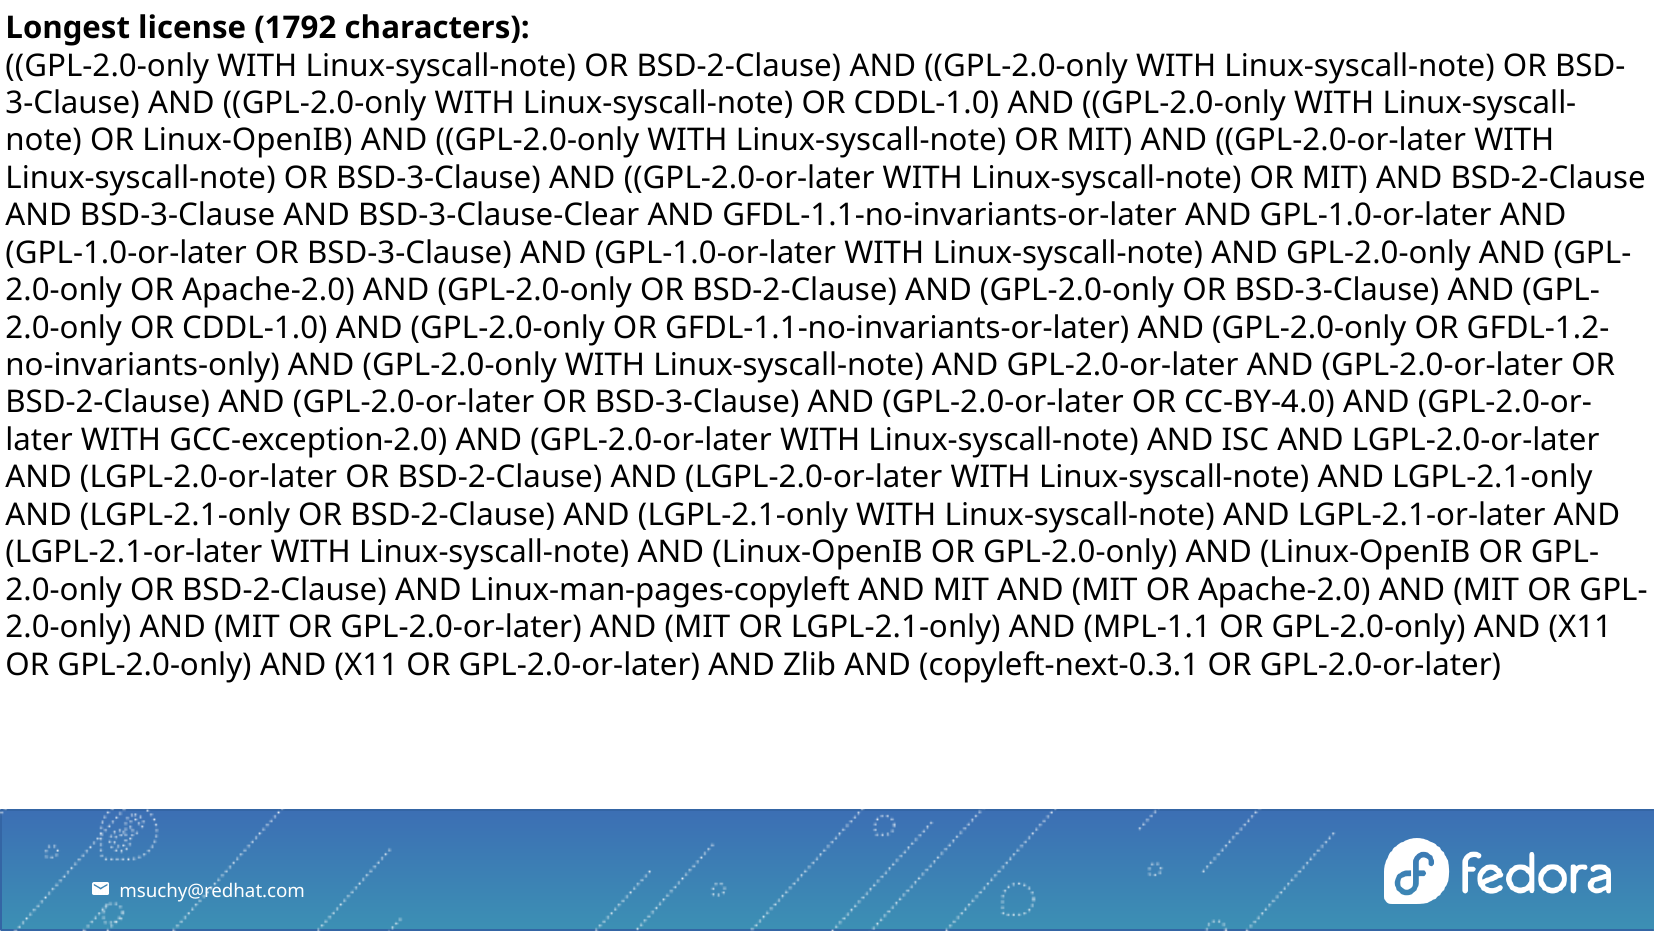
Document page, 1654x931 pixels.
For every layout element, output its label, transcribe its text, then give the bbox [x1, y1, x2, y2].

text_box Longest license (1792 characters): ((GPL-2.0-only WITH Linux-syscall-note) OR BSD-2-Clause) AND ((GPL-2.0-only WITH Linux-syscall-note) OR BSD-3-Clause) AND ((GPL-2.0-only WITH Linux-syscall-note) OR CDDL-1.0) AND ((GPL-2.0-only WITH Linux-syscall-note) OR Linux-OpenIB) AND ((GPL-2.0-only WITH Linux-syscall-note) OR MIT) AND ((GPL-2.0-or-later WITH Linux-syscall-note) OR BSD-3-Clause) AND ((GPL-2.0-or-later WITH Linux-syscall-note) OR MIT) AND BSD-2-Clause AND BSD-3-Clause AND BSD-3-Clause-Clear AND GFDL-1.1-no-invariants-or-later AND GPL-1.0-or-later AND (GPL-1.0-or-later OR BSD-3-Clause) AND (GPL-1.0-or-later WITH Linux-syscall-note) AND GPL-2.0-only AND (GPL-2.0-only OR Apache-2.0) AND (GPL-2.0-only OR BSD-2-Clause) AND (GPL-2.0-only OR BSD-3-Clause) AND (GPL-2.0-only OR CDDL-1.0) AND (GPL-2.0-only OR GFDL-1.1-no-invariants-or-later) AND (GPL-2.0-only OR GFDL-1.2-no-invariants-only) AND (GPL-2.0-only WITH Linux-syscall-note) AND GPL-2.0-or-later AND (GPL-2.0-or-later OR BSD-2-Clause) AND (GPL-2.0-or-later OR BSD-3-Clause) AND (GPL-2.0-or-later OR CC-BY-4.0) AND (GPL-2.0-or-later WITH GCC-exception-2.0) AND (GPL-2.0-or-later WITH Linux-syscall-note) AND ISC AND LGPL-2.0-or-later AND (LGPL-2.0-or-later OR BSD-2-Clause) AND (LGPL-2.0-or-later WITH Linux-syscall-note) AND LGPL-2.1-only AND (LGPL-2.1-only OR BSD-2-Clause) AND (LGPL-2.1-only WITH Linux-syscall-note) AND LGPL-2.1-or-later AND (LGPL-2.1-or-later WITH Linux-syscall-note) AND (Linux-OpenIB OR GPL-2.0-only) AND (Linux-OpenIB OR GPL-2.0-only OR BSD-2-Clause) AND Linux-man-pages-copyleft AND MIT AND (MIT OR Apache-2.0) AND (MIT OR GPL-2.0-only) AND (MIT OR GPL-2.0-or-later) AND (MIT OR LGPL-2.1-only) AND (MPL-1.1 OR GPL-2.0-only) AND (X11 OR GPL-2.0-only) AND (X11 OR GPL-2.0-or-later) AND Zlib AND (copyleft-next-0.3.1 OR GPL-2.0-or-later) [0, 0, 1654, 836]
picture [1384, 838, 1611, 904]
picture [0, 836, 1374, 931]
